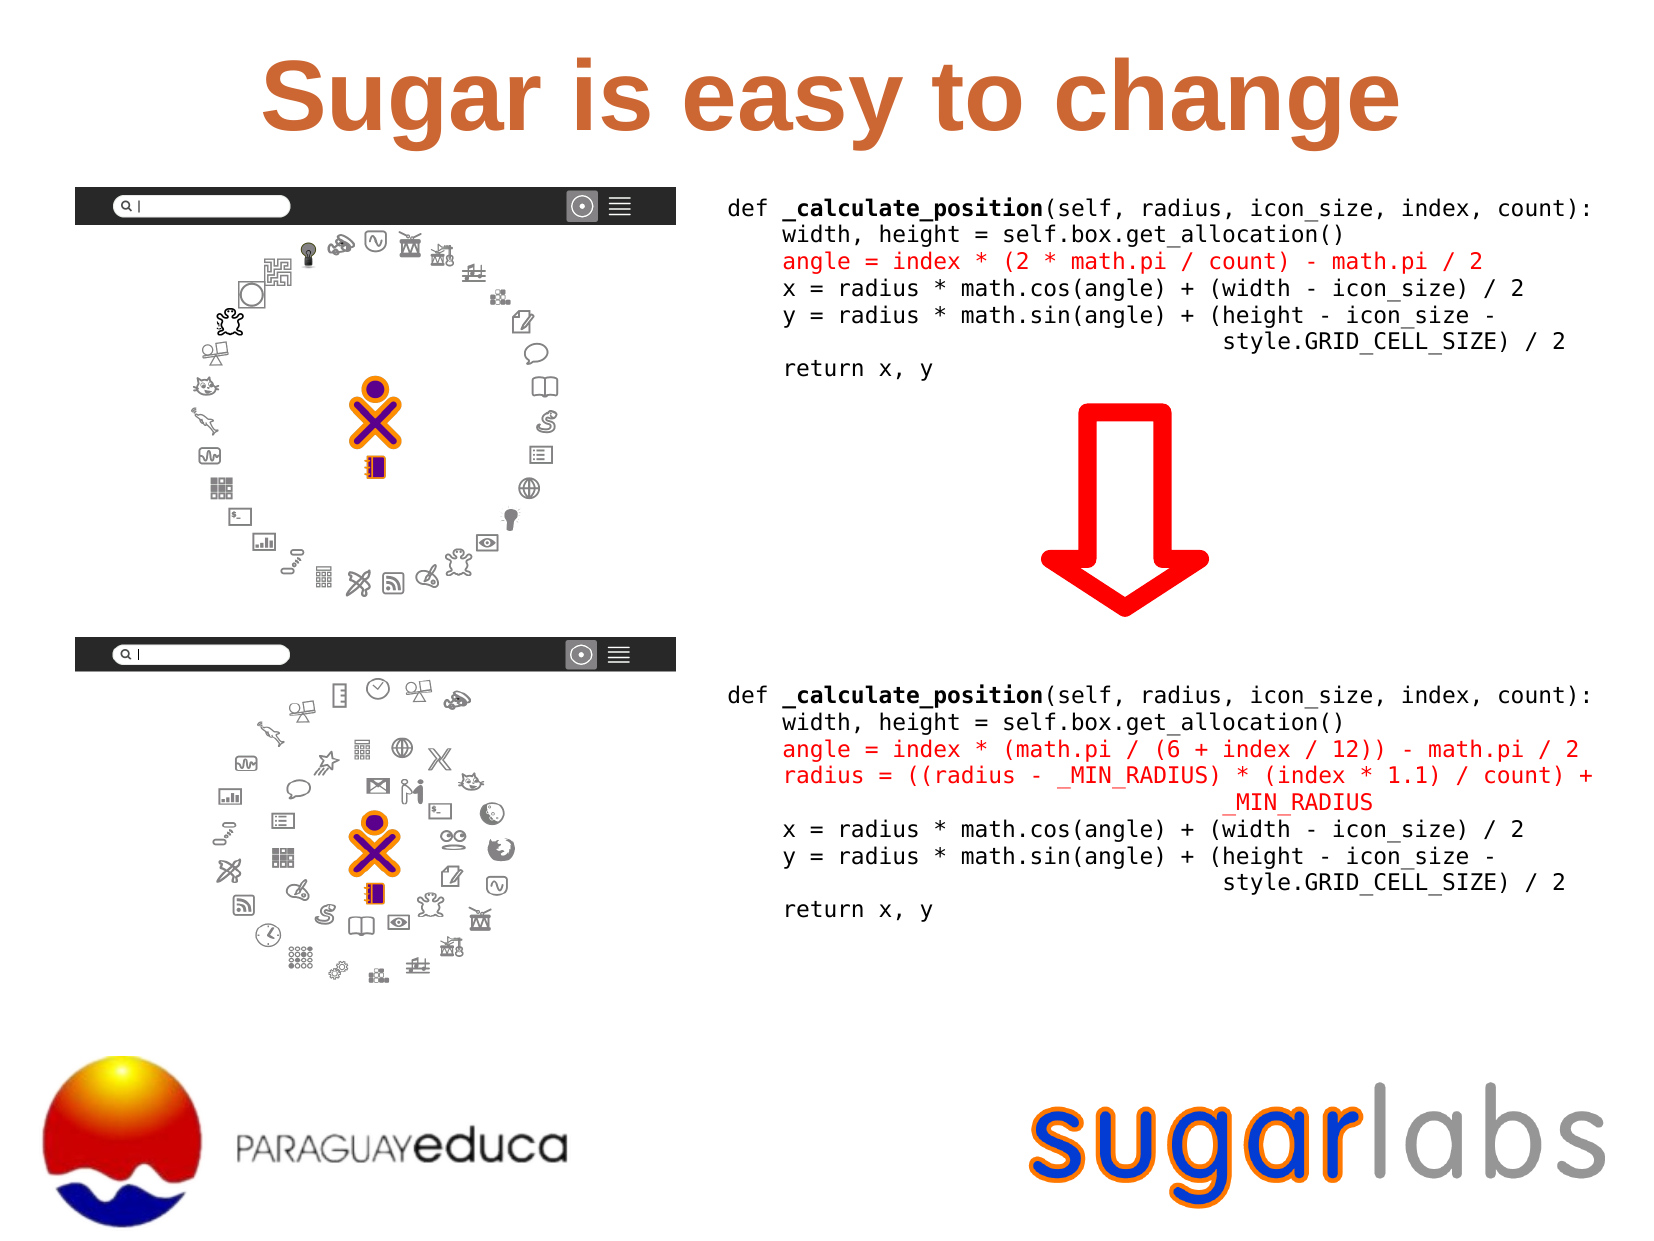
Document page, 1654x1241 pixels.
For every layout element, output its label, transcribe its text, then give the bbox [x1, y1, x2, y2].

text_box def _calculate_position(self, radius, icon_size, index, count): width, height = self.box.get_allocation()‏ angle = index * (math.pi / (6 + index / 12)) - math.pi / 2 radius = ((radius - _MIN_RADIUS) * (index * 1.1) / count) + _MIN_RADIUS x = radius * math.cos(angle) + (width - icon_size) / 2 y = radius * math.sin(angle) + (height - icon_size - style.GRID_CELL_SIZE) / 2 return x, y [712, 675, 1613, 976]
picture [75, 187, 676, 1051]
picture [978, 1031, 1654, 1241]
picture [33, 1056, 579, 1236]
text_box def _calculate_position(self, radius, icon_size, index, count): width, height = self.box.get_allocation()‏ angle = index * (2 * math.pi / count) - math.pi / 2 x = radius * math.cos(angle) + (width - icon_size) / 2 y = radius * math.sin(angle) + (height - icon_size - style.GRID_CELL_SIZE) / 2 return x, y [712, 187, 1613, 376]
title Sugar is easy to change [88, 0, 1576, 192]
